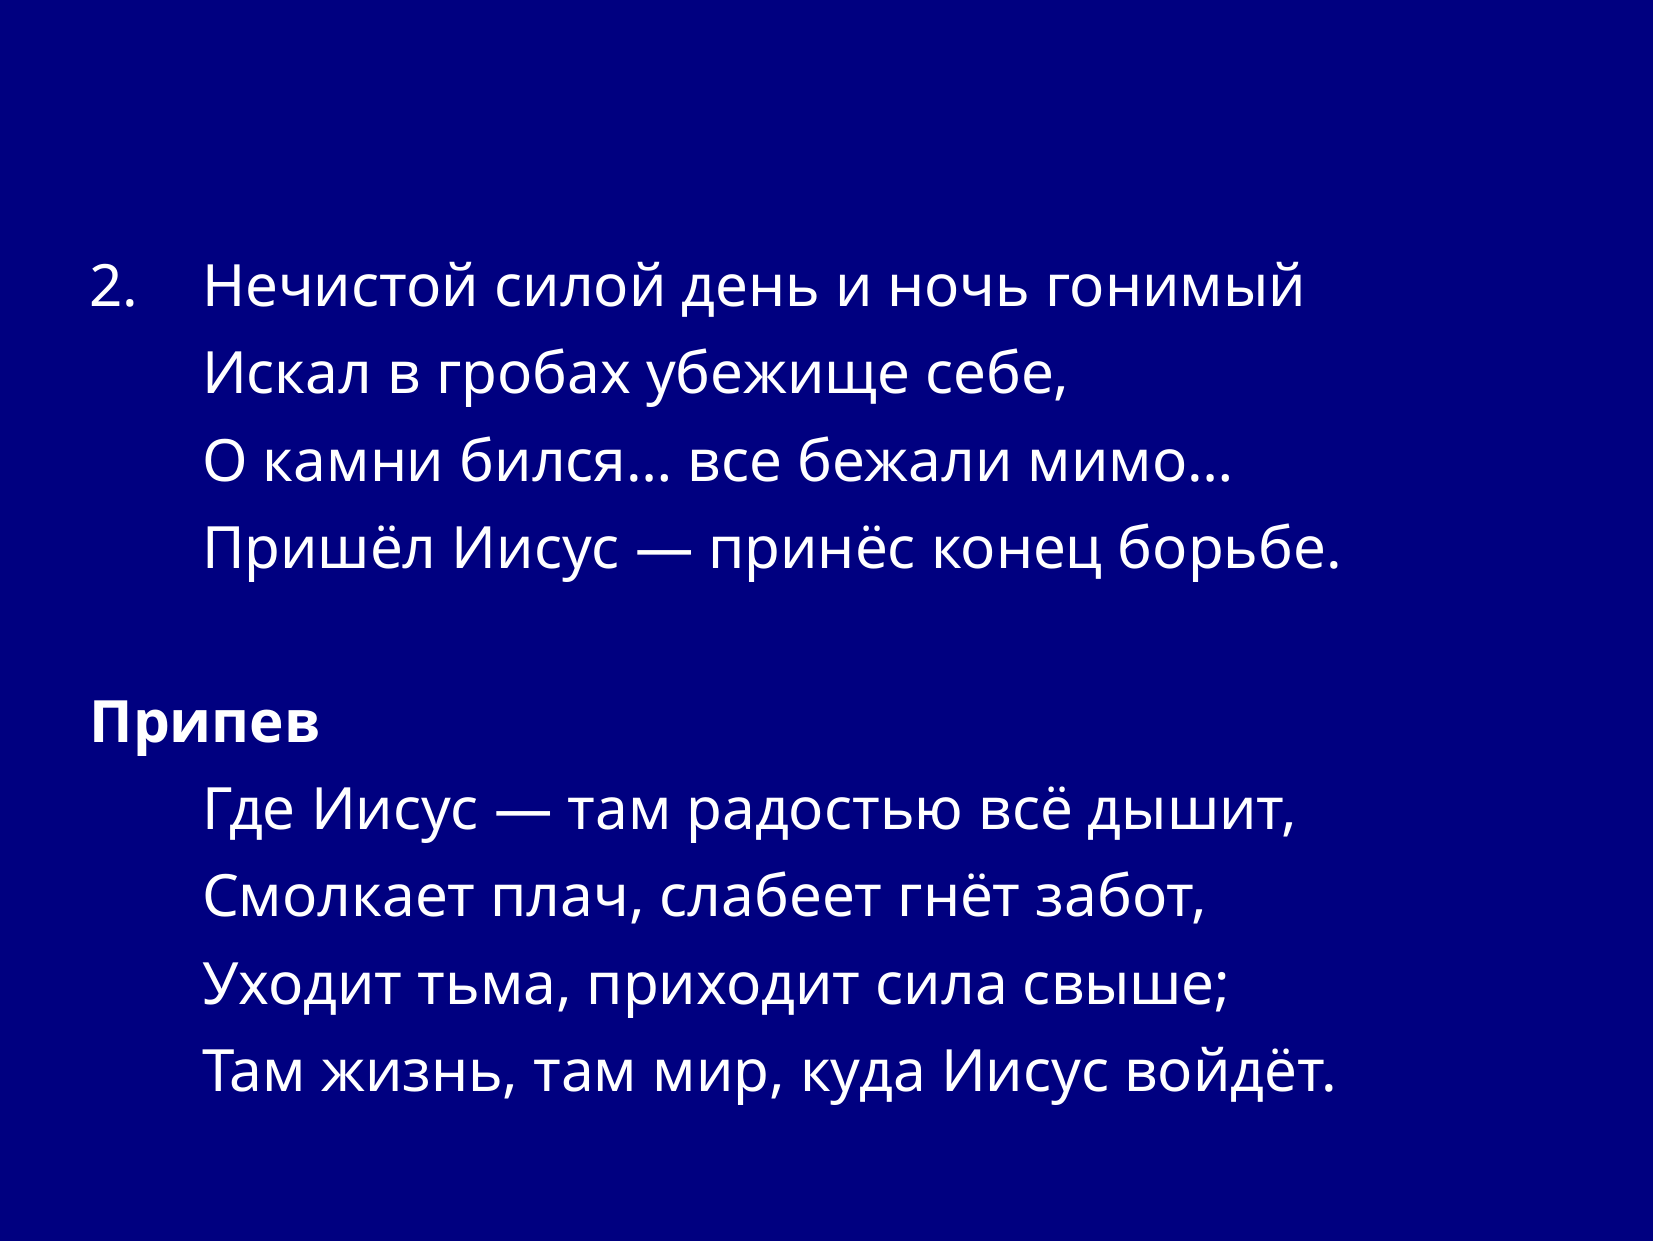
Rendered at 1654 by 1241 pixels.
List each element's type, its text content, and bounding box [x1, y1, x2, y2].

text_box 2. Нечистой силой день и ночь гонимый Искал в гробах убежище себе, О камни бился… все бежали мимо… Пришёл Иисус — принёс конец борьбе. Припев Где Иисус — там радостью всё дышит, Смолкает плач, слабеет гнёт забот, Уходит тьма, приходит сила свыше; Там жизнь, там мир, куда Иисус войдёт. [75, 150, 1576, 1163]
